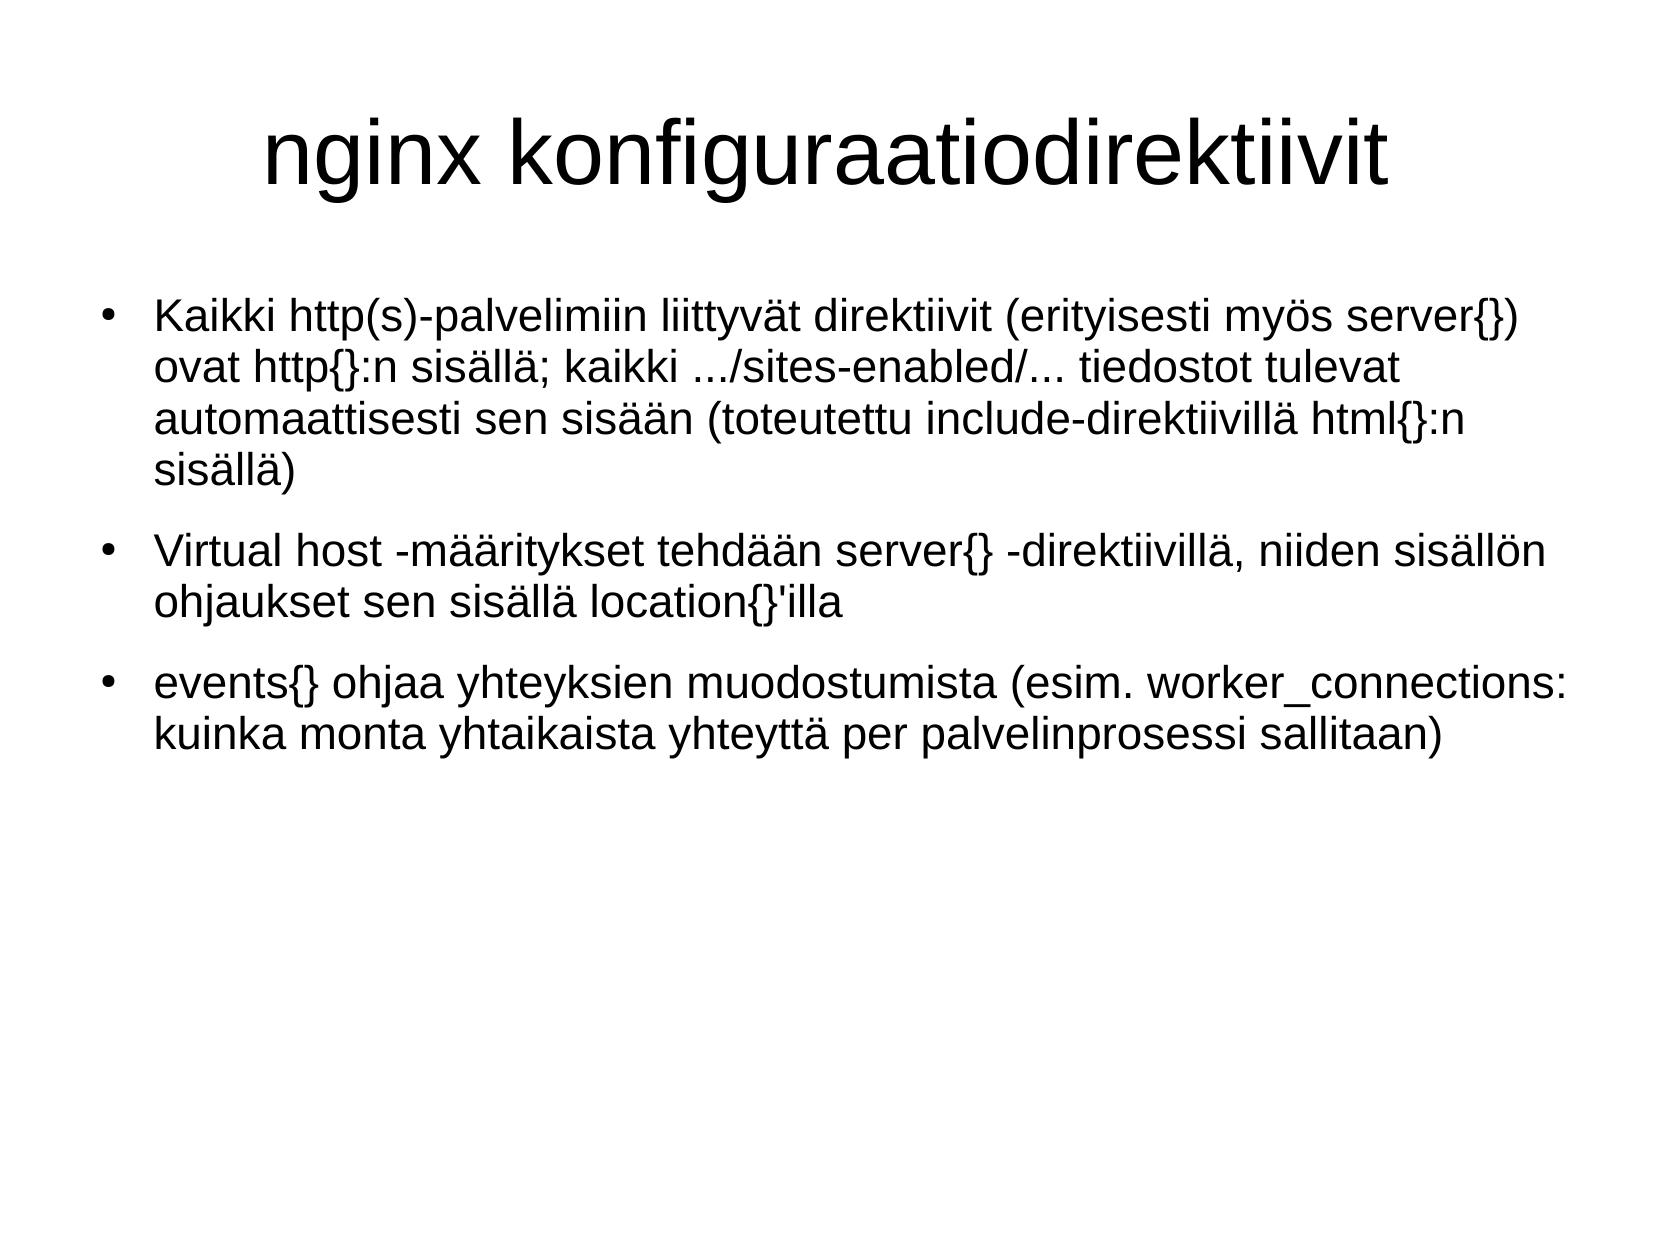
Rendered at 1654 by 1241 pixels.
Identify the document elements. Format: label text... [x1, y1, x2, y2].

title nginx konfiguraatiodirektiivit [82, 49, 1571, 257]
list Kaikki http(s)-palvelimiin liittyvät direktiivit (erityisesti myös server{}) ovat http{}:n sisällä; kaikki .../sites-enabled/... tiedostot tulevat automaattisesti sen sisään (toteutettu include-direktiivillä html{}:n sisällä) Virtual host -määritykset tehdään server{} -direktiivillä, niiden sisällön ohjaukset sen sisällä location{}'illa events{} ohjaa yhteyksien muodostumista (esim. worker_connections: kuinka monta yhtaikaista yhteyttä per palvelinprosessi sallitaan) [82, 290, 1571, 1010]
